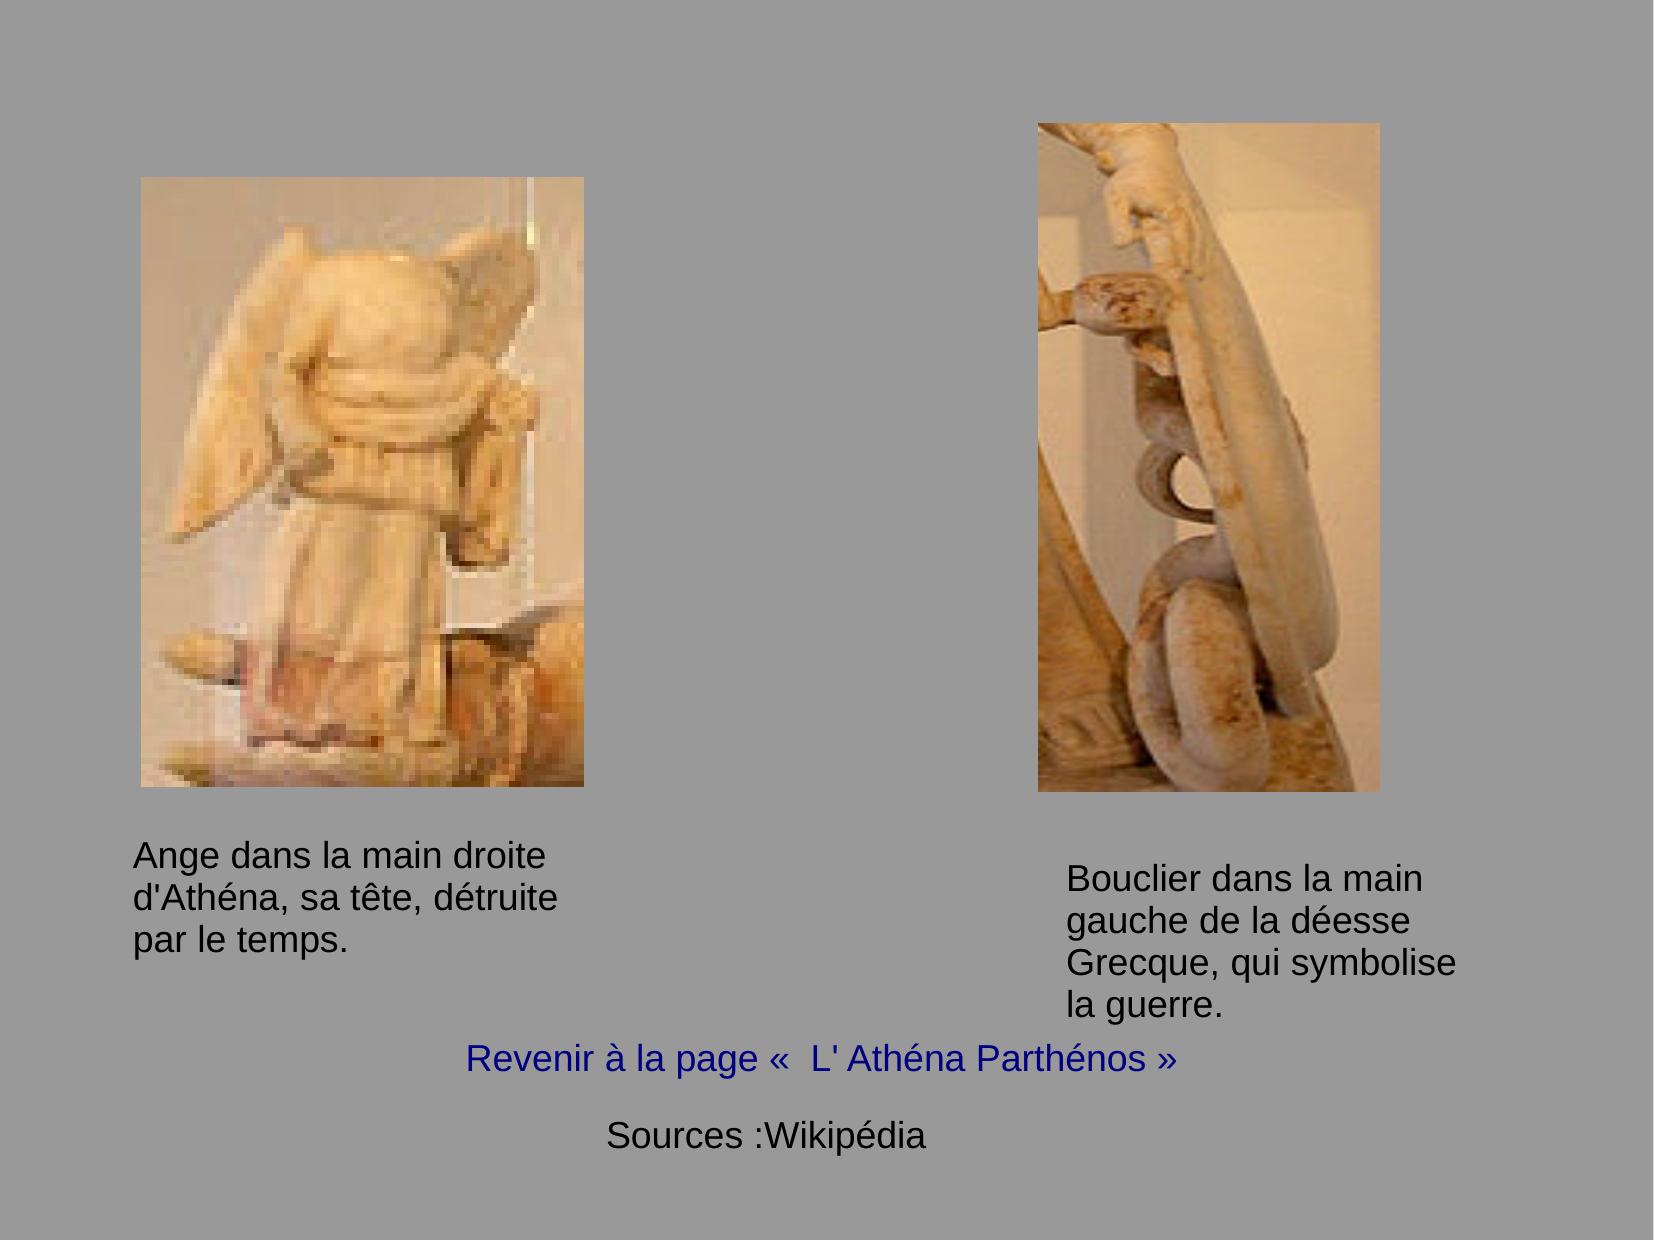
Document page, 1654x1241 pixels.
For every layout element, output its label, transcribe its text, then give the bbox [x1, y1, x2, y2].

picture [141, 177, 584, 787]
text_box Ange dans la main droite d'Athéna, sa tête, détruite par le temps. [118, 826, 579, 968]
text_box Sources :Wikipédia [591, 1107, 964, 1165]
text_box Bouclier dans la main gauche de la déesse Grecque, qui symbolise la guerre. [1051, 850, 1501, 1034]
text_box Revenir à la page « L' Athéna Parthénos » [450, 1029, 1193, 1087]
picture [1038, 123, 1380, 792]
